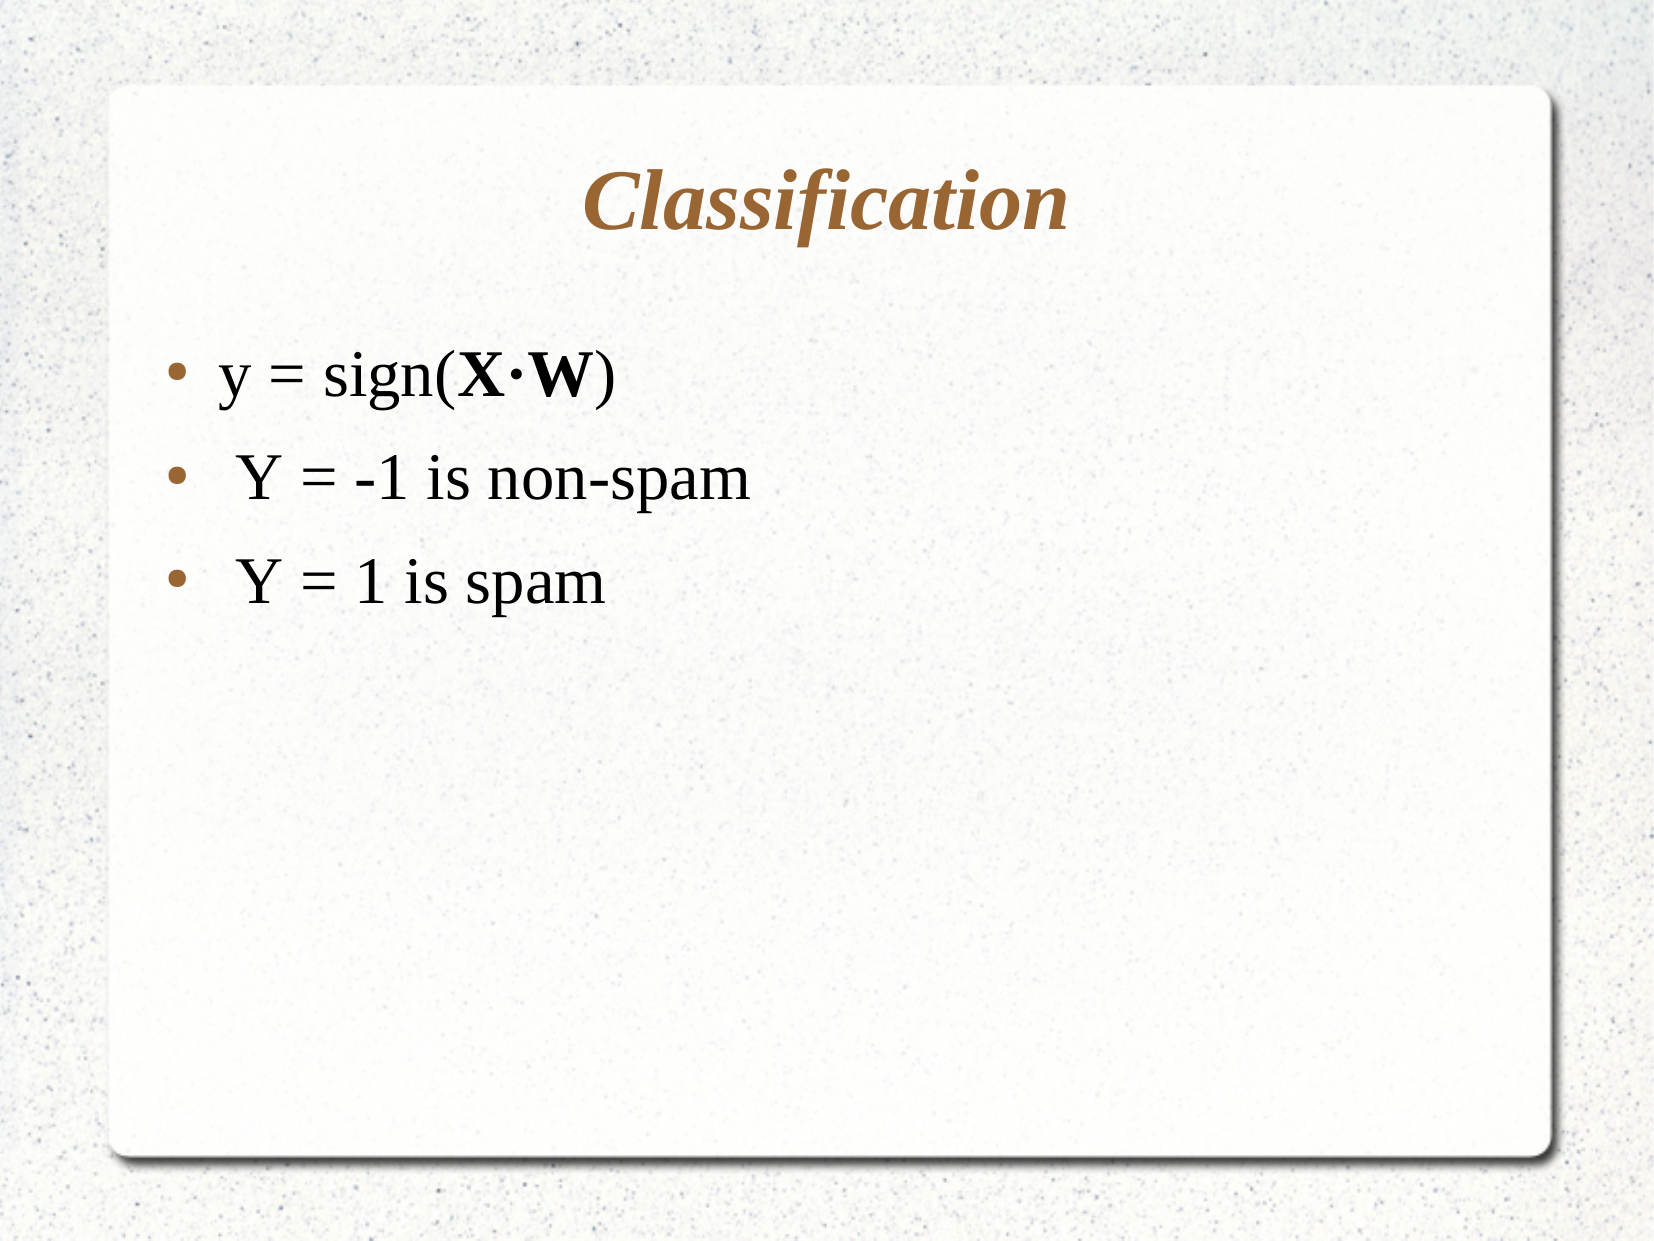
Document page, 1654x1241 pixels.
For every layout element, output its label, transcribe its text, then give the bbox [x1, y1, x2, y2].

picture [0, 0, 1654, 1241]
title Classification [118, 96, 1536, 304]
list y = sign(X·W) Y = -1 is non-spam Y = 1 is spam [147, 336, 1506, 1056]
